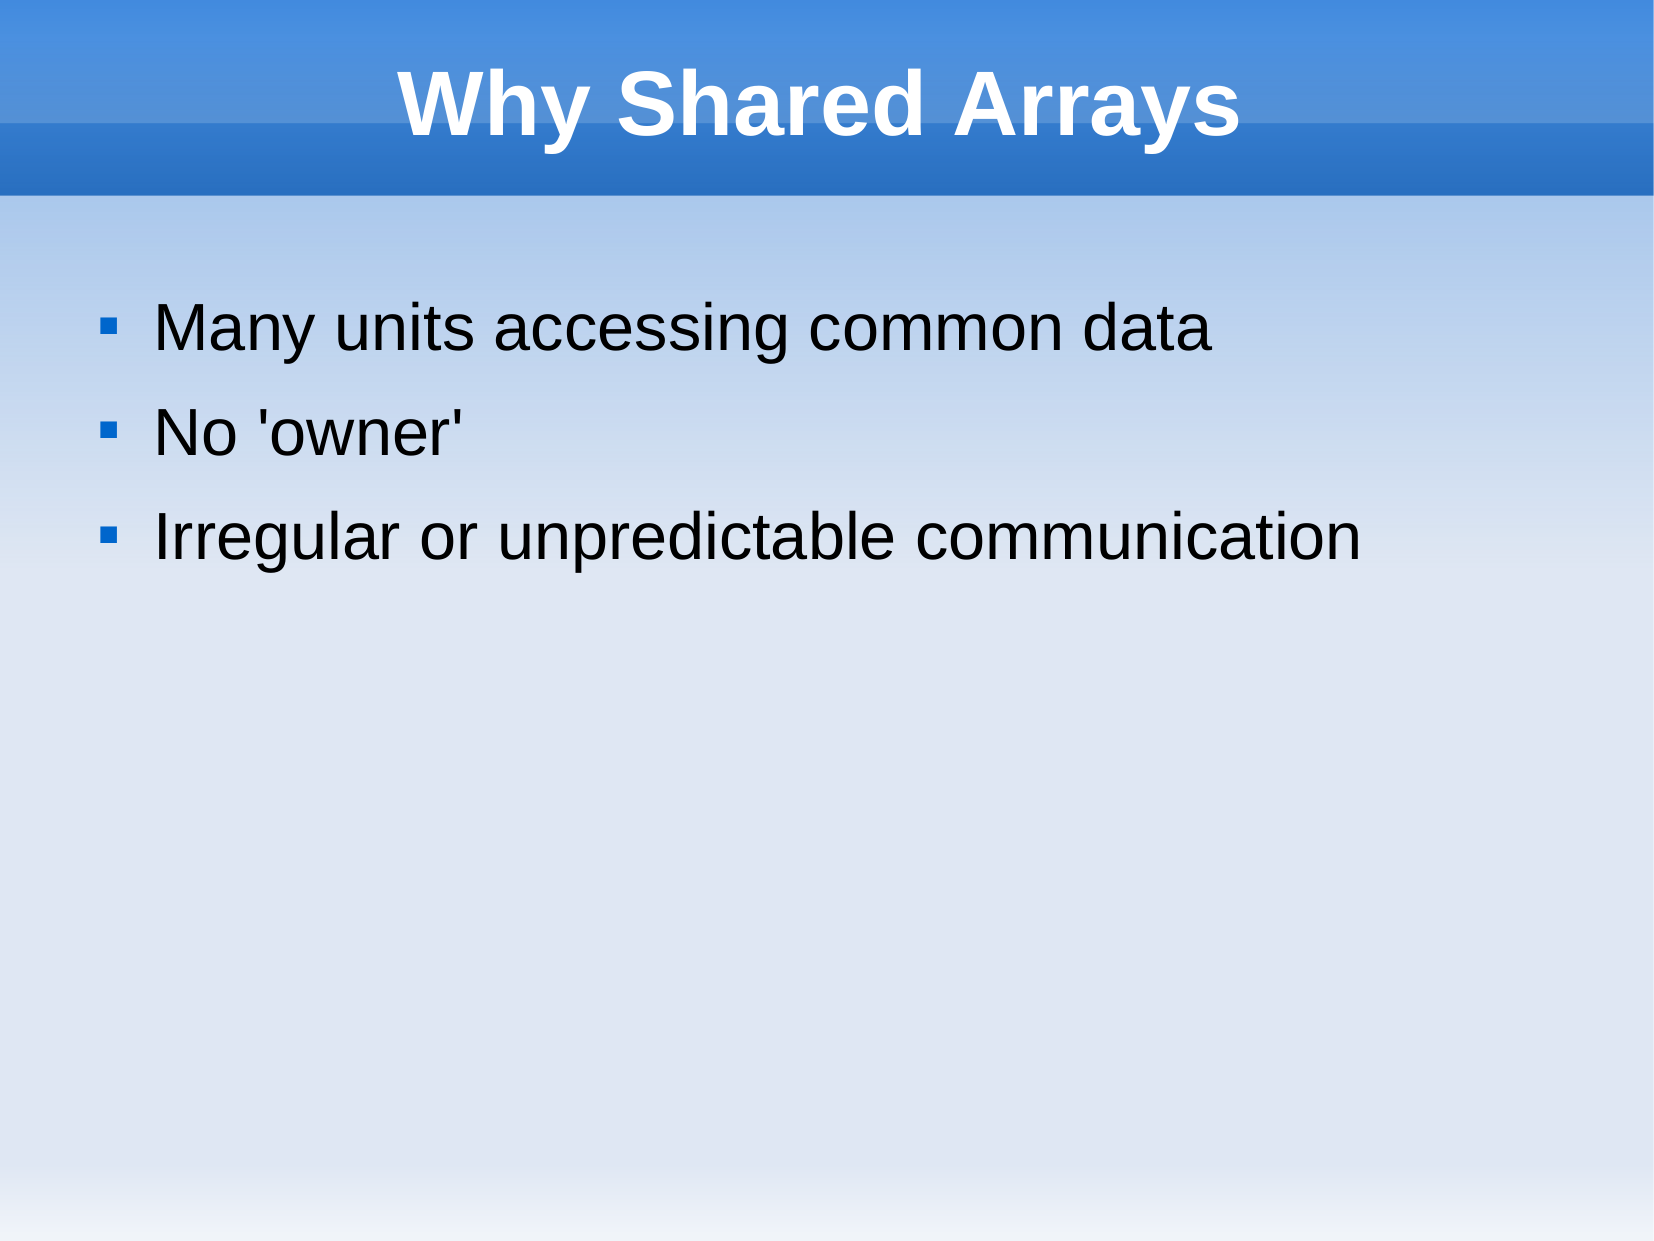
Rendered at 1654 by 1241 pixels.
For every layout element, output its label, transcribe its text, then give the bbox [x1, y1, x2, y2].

picture [0, 0, 1654, 1241]
title Why Shared Arrays [76, 0, 1565, 208]
list Many units accessing common data No 'owner' Irregular or unpredictable communication [82, 290, 1571, 1094]
